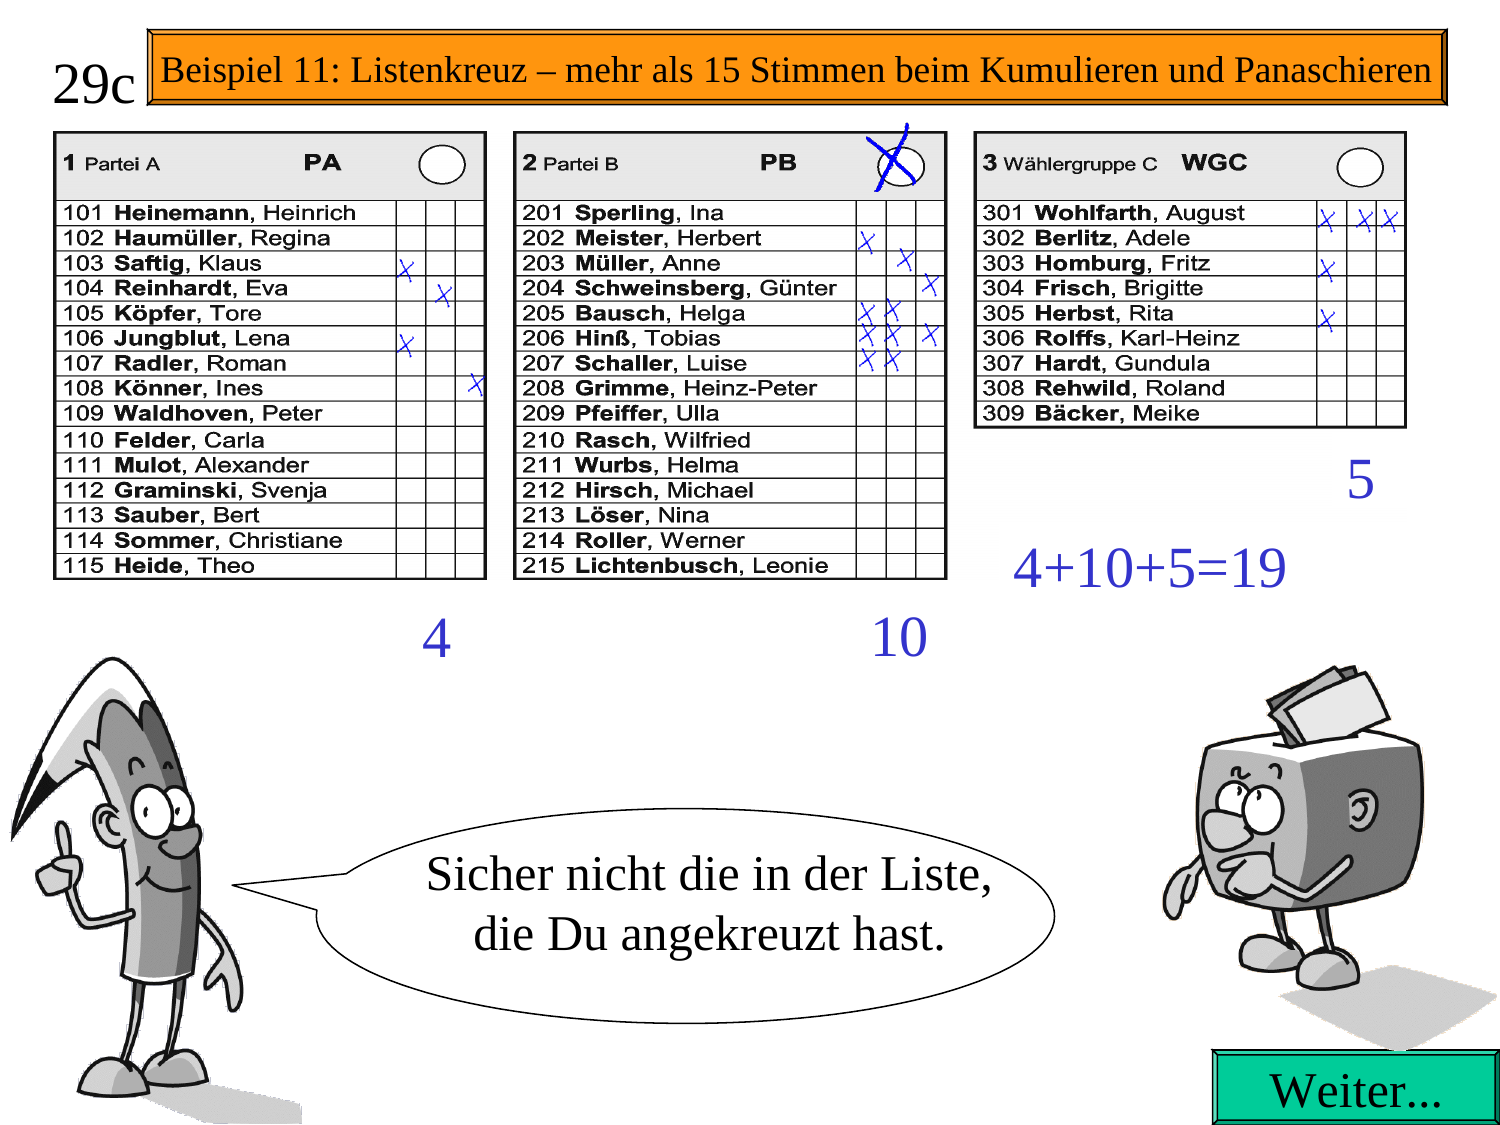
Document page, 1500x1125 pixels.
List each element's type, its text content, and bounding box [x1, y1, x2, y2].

text_box 10 [855, 590, 956, 666]
text_box 5 [1331, 432, 1432, 508]
text_box 4 [407, 591, 508, 667]
text_box Weiter... [1218, 1055, 1495, 1120]
text_box 29c [37, 37, 163, 138]
text_box Beispiel 11: Listenkreuz – mehr als 15 Stimmen beim Kumulieren und Panaschieren [153, 35, 1442, 99]
text_box 4+10+5=19 [999, 521, 1487, 597]
picture [4, 647, 302, 1124]
picture [1148, 658, 1497, 1051]
text_box Sicher nicht die in der Liste, die Du angekreuzt hast. [302, 808, 1055, 1024]
picture [53, 120, 1407, 580]
